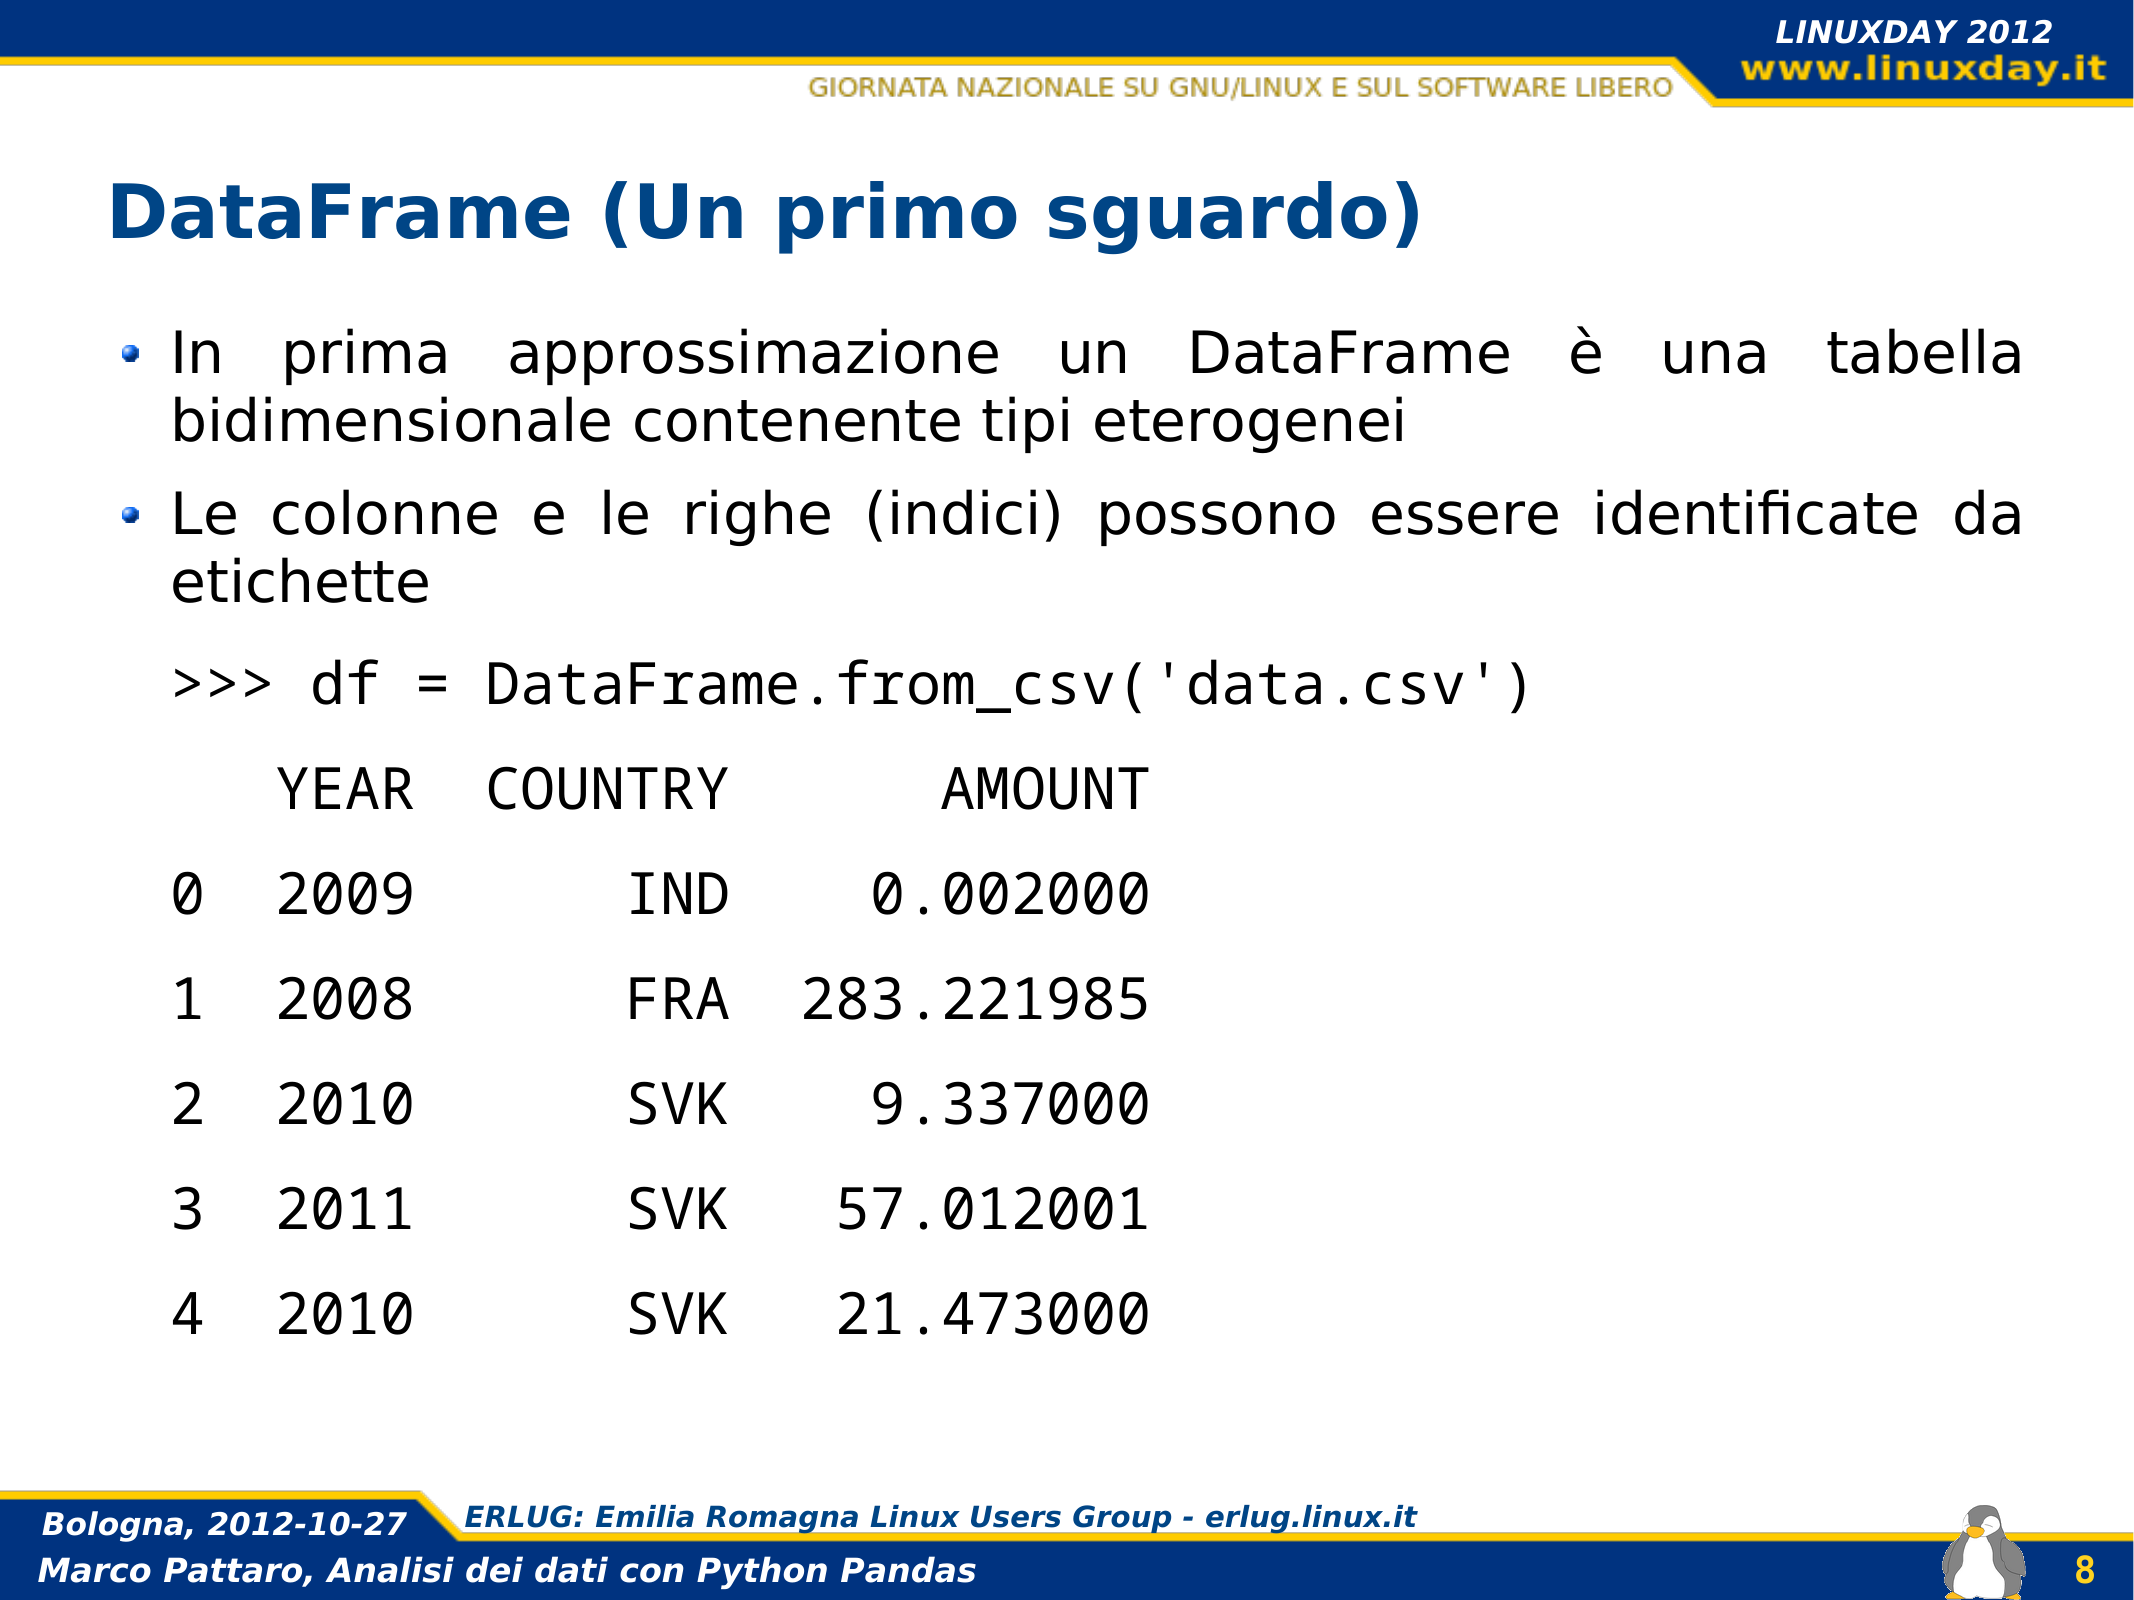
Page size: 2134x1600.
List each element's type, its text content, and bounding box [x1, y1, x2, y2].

picture [0, 0, 2134, 1600]
title DataFrame (Un primo sguardo) [106, 159, 2080, 267]
list In prima approssimazione un DataFrame è una tabella bidimensionale contenente tipi eterogenei Le colonne e le righe (indici) possono essere identificate da etichette >>> df = DataFrame.from_csv('data.csv') YEAR COUNTRY AMOUNT 0 2009 IND 0.002000 1 2008 FRA 283.221985 2 2010 SVK 9.337000 3 2011 SVK 57.012001 4 2010 SVK 21.473000 [106, 319, 2027, 1490]
